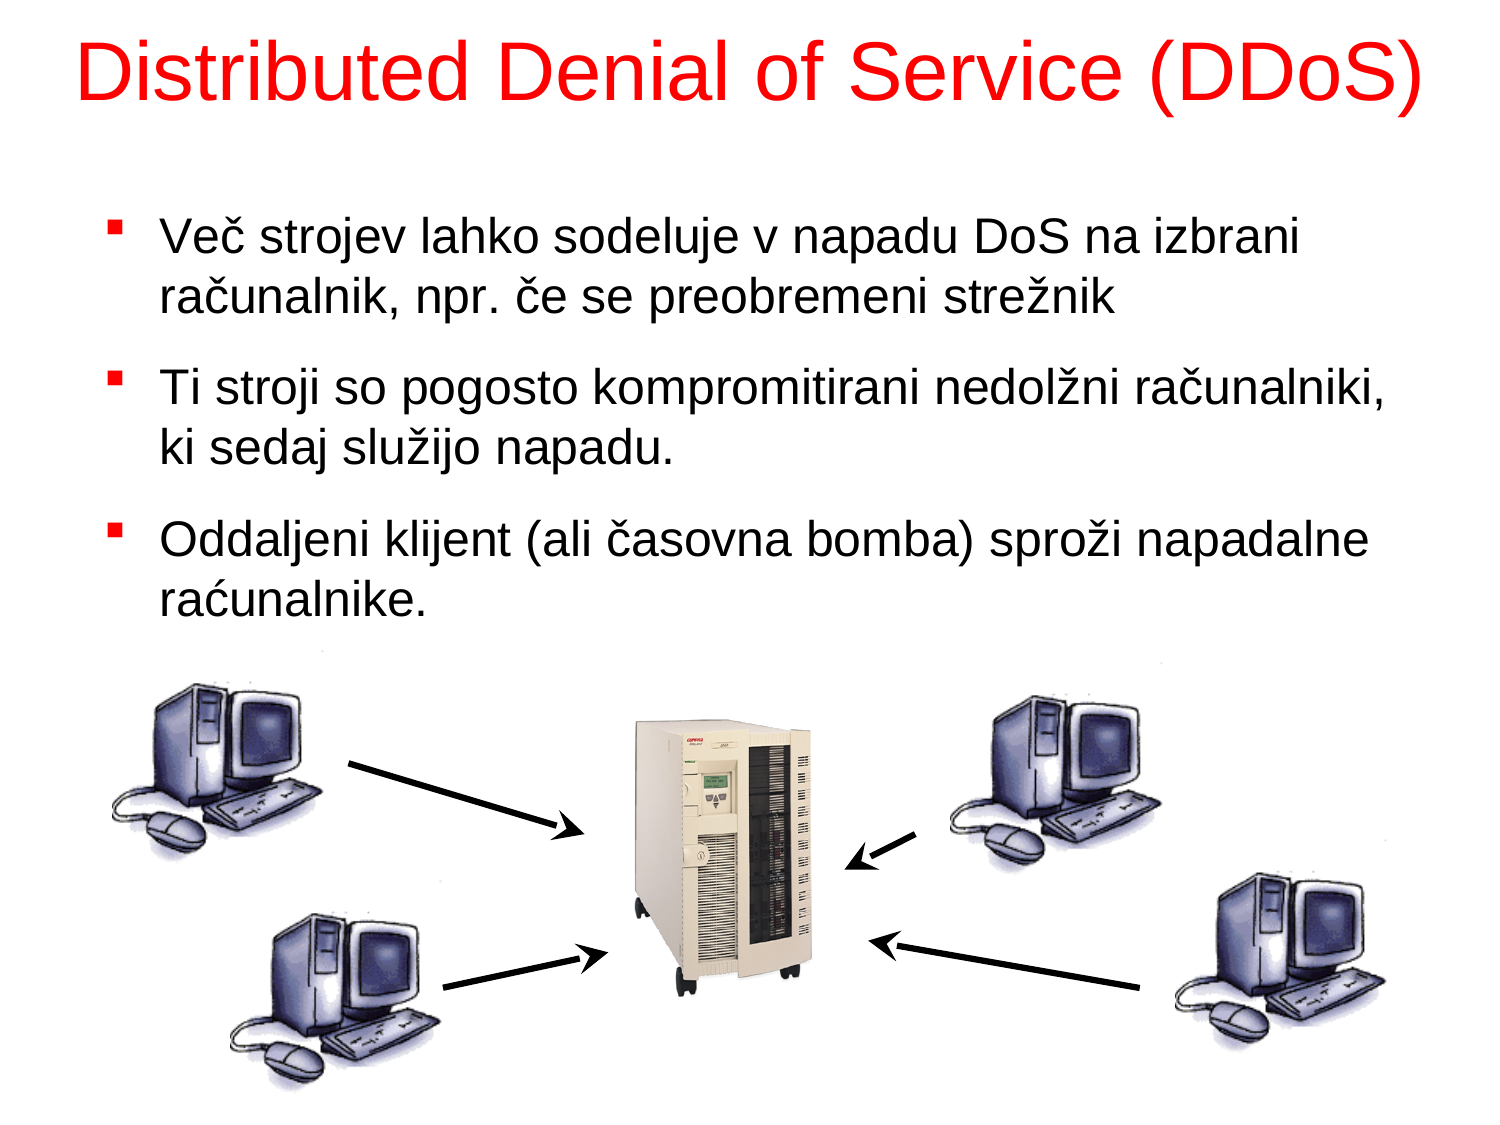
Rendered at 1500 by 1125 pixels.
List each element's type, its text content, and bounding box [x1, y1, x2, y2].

list Več strojev lahko sodeluje v napadu DoS na izbrani računalnik, npr. če se preobremeni strežnik Ti stroji so pogosto kompromitirani nedolžni računalniki, ki sedaj služijo napadu. Oddaljeni klijent (ali časovna bomba) sproži napadalne raćunalnike. [88, 196, 1439, 634]
picture [112, 621, 465, 1125]
picture [950, 633, 1410, 1085]
title Distributed Denial of Service (DDoS) [0, 9, 1500, 126]
picture [631, 716, 815, 1000]
